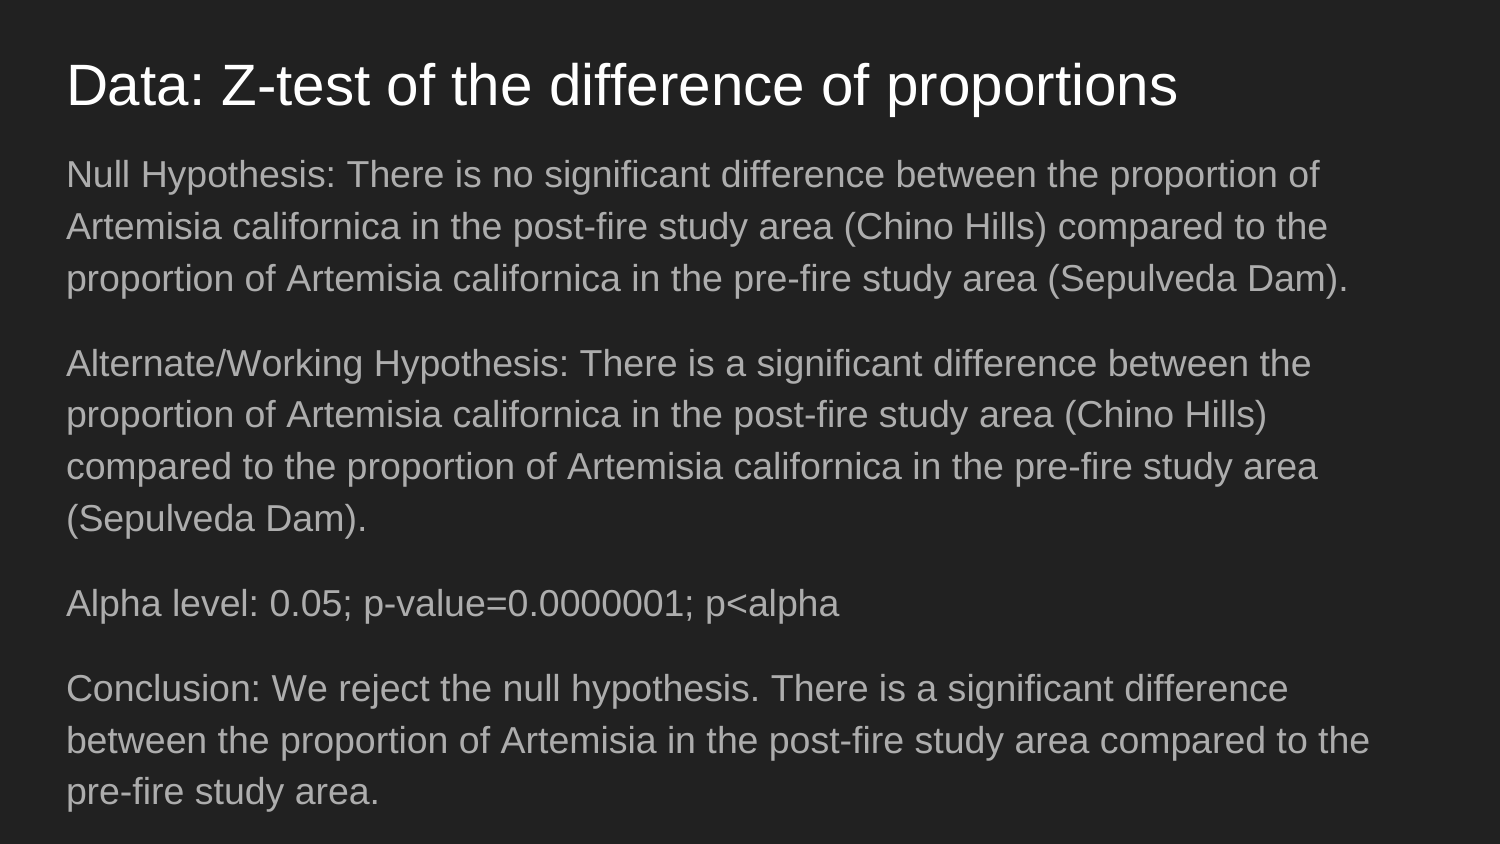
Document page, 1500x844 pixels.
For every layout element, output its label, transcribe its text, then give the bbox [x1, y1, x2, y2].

title Data: Z-test of the difference of proportions [51, 31, 1449, 116]
list Null Hypothesis: There is no significant difference between the proportion of Artemisia californica in the post-fire study area (Chino Hills) compared to the proportion of Artemisia californica in the pre-fire study area (Sepulveda Dam). Alternate/Working Hypothesis: There is a significant difference between the proportion of Artemisia californica in the post-fire study area (Chino Hills) compared to the proportion of Artemisia californica in the pre-fire study area (Sepulveda Dam). Alpha level: 0.05; p-value=0.0000001; p<alpha Conclusion: We reject the null hypothesis. There is a significant difference between the proportion of Artemisia in the post-fire study area compared to the pre-fire study area. [51, 128, 1449, 844]
